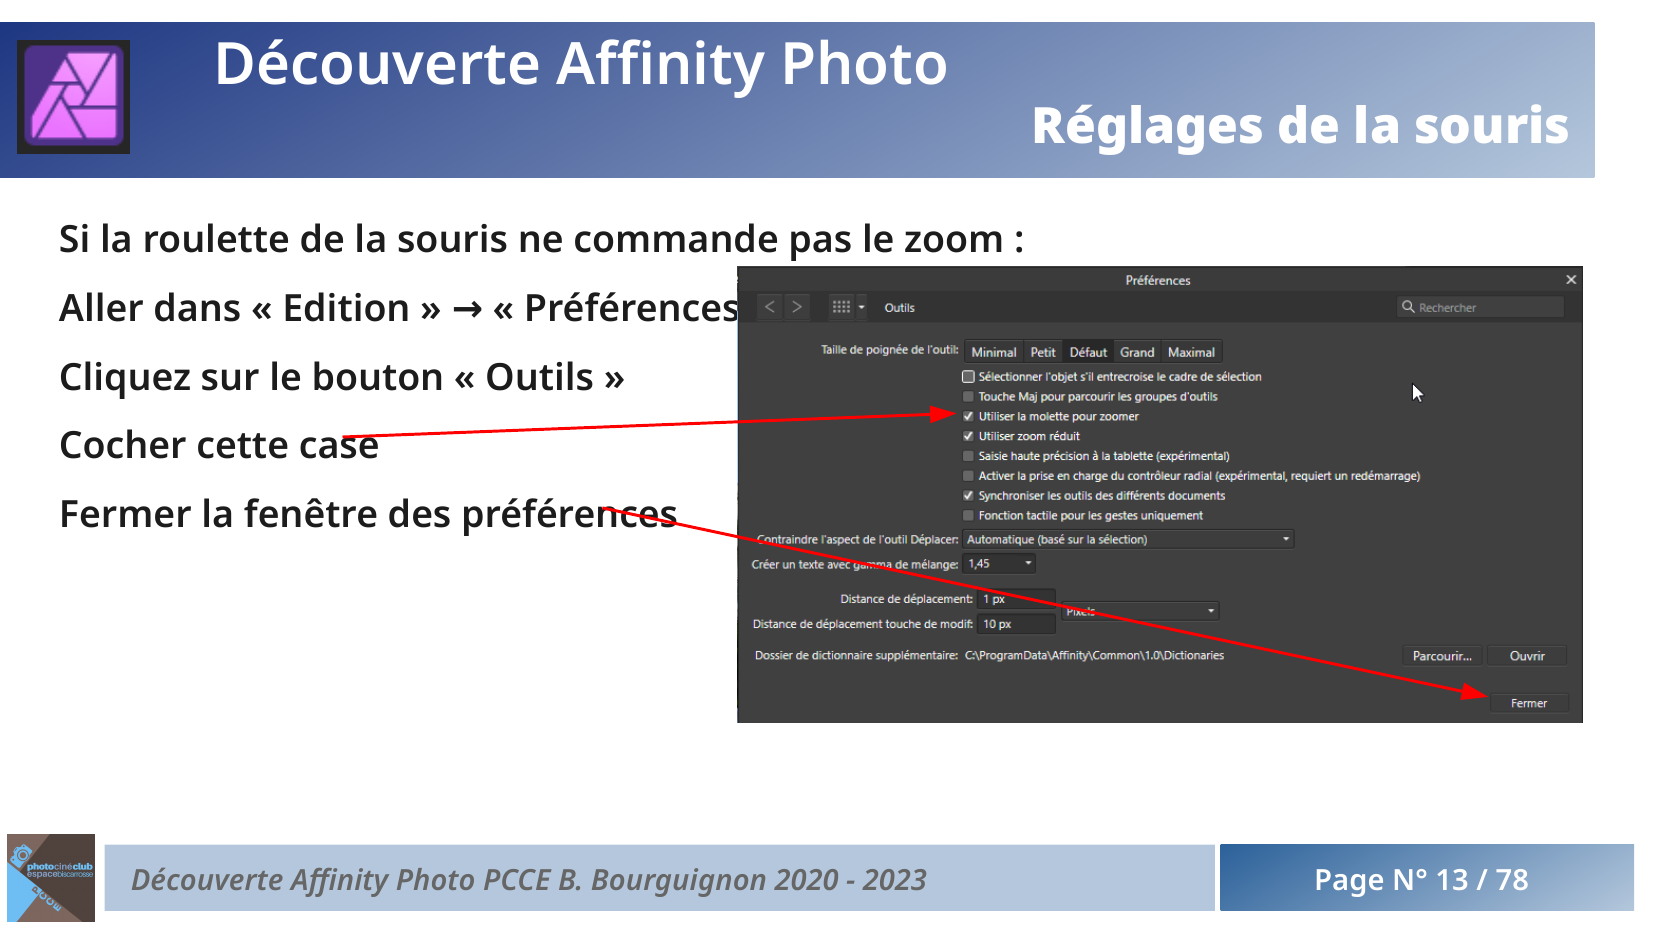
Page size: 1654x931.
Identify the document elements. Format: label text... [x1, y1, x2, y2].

picture [737, 266, 1583, 723]
picture [17, 40, 130, 154]
title Réglages de la souris [874, 47, 1571, 158]
list Si la roulette de la souris ne commande pas le zoom : Aller dans « Edition » → « Préférences » Cliquez sur le bouton « Outils » Cocher cette case Fermer la fenêtre des préférences [59, 212, 1565, 820]
picture [7, 834, 95, 922]
